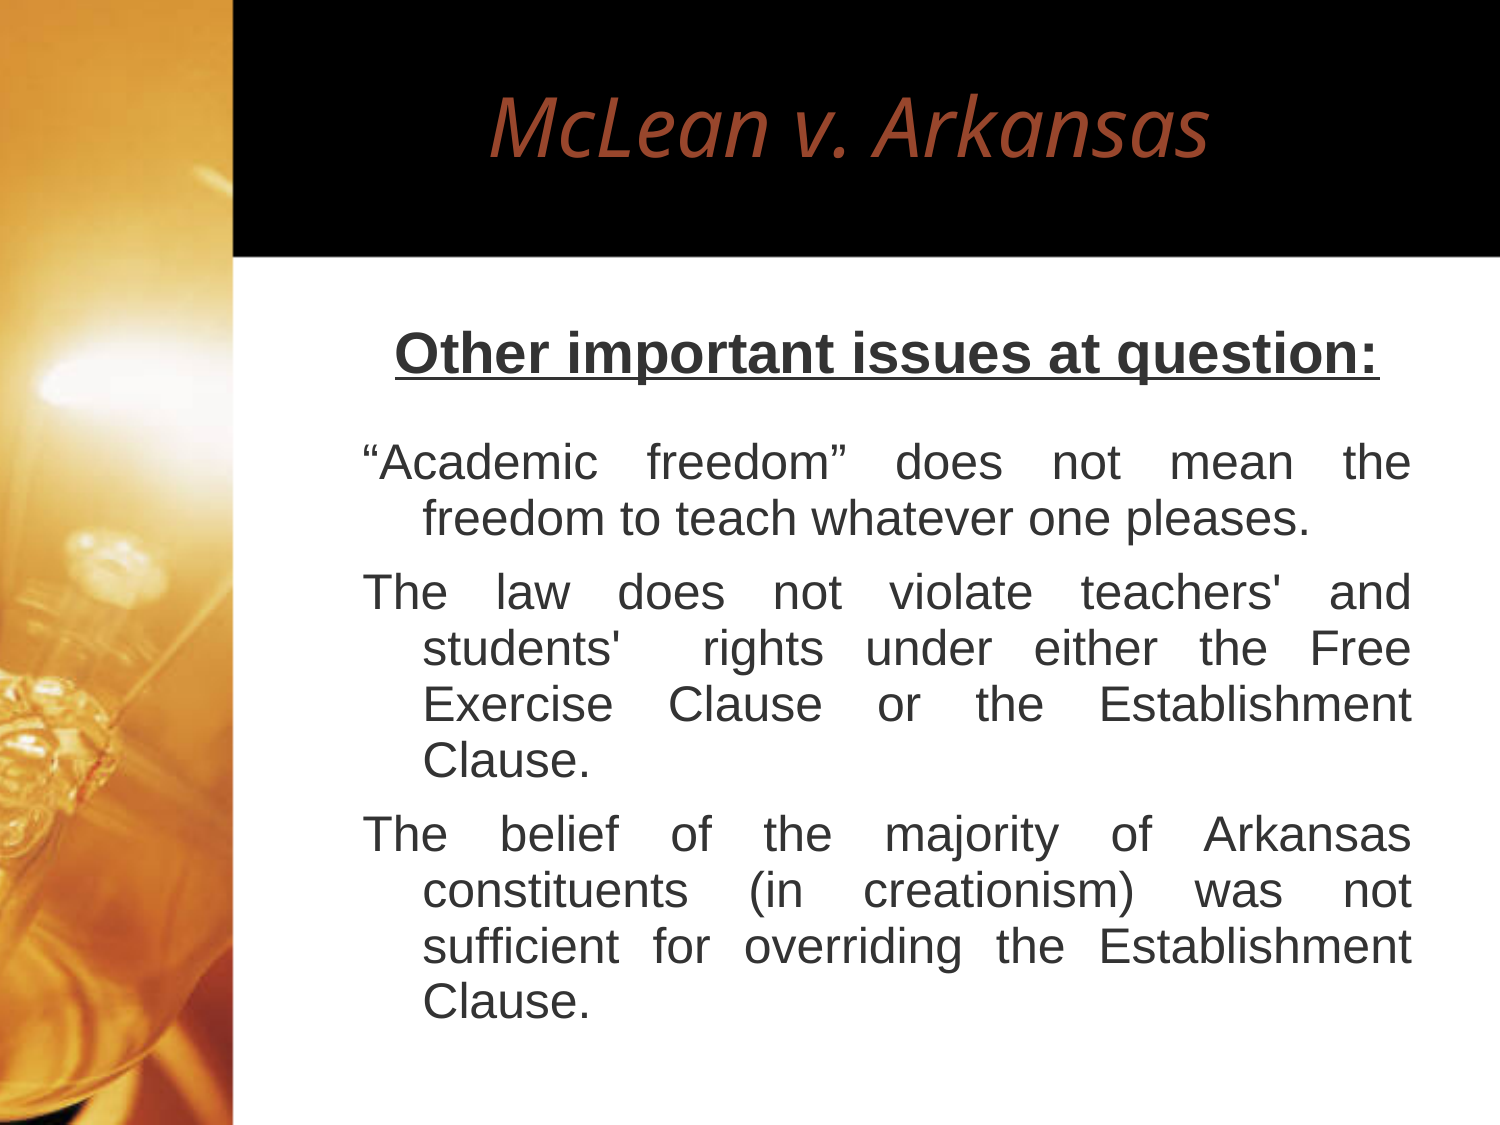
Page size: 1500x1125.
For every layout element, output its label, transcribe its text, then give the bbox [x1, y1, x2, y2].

title McLean v. Arkansas [287, 17, 1413, 233]
picture [0, 0, 1500, 1125]
subtitle Other important issues at question: “Academic freedom” does not mean the freedom to teach whatever one pleases. The law does not violate teachers' and students' rights under either the Free Exercise Clause or the Establishment Clause. The belief of the majority of Arkansas constituents (in creationism) was not sufficient for overriding the Establishment Clause. [287, 262, 1413, 1088]
